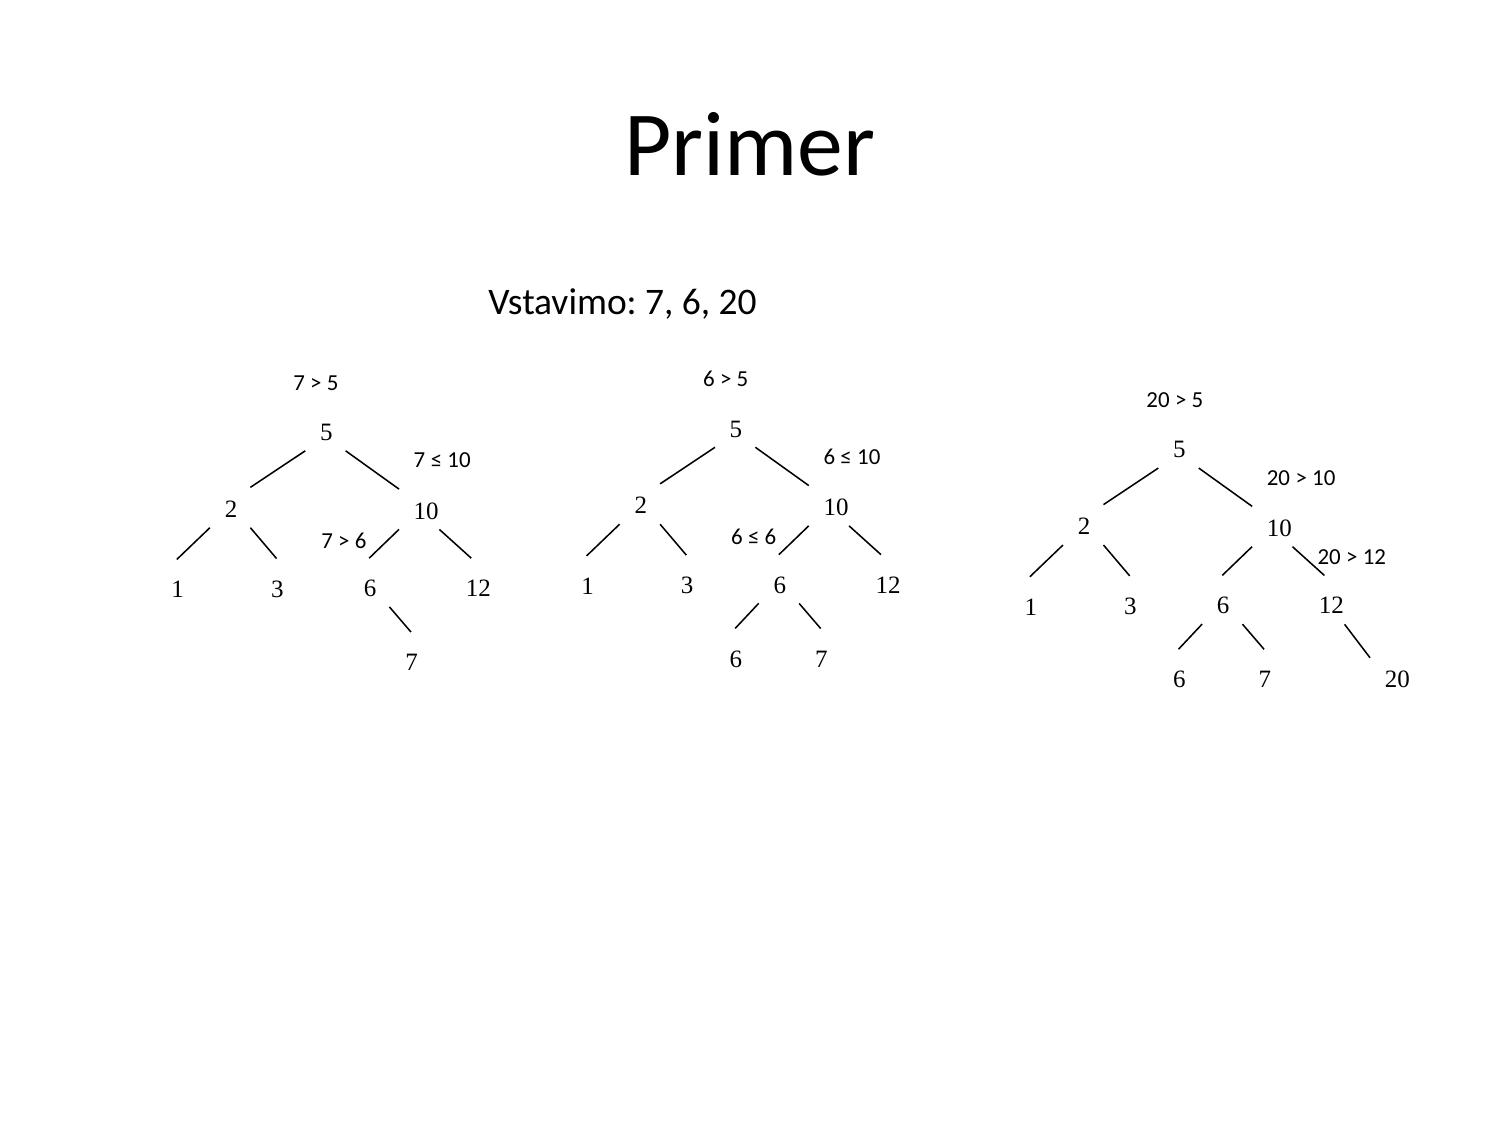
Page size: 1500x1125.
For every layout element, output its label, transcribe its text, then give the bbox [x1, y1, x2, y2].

text_box 20 > 12 [1302, 534, 1421, 577]
title Primer [75, 45, 1425, 233]
text_box 20 > 5 [1131, 377, 1250, 420]
text_box 6 ≤ 6 [716, 514, 835, 557]
text_box 7 > 6 [306, 517, 425, 561]
text_box 6 ≤ 10 [808, 434, 927, 477]
text_box 7 > 5 [278, 359, 397, 403]
text_box Vstavimo: 7, 6, 20 [473, 269, 837, 330]
text_box 7 ≤ 10 [399, 437, 517, 480]
text_box 20 > 10 [1252, 454, 1370, 498]
text_box 6 > 5 [688, 356, 807, 399]
